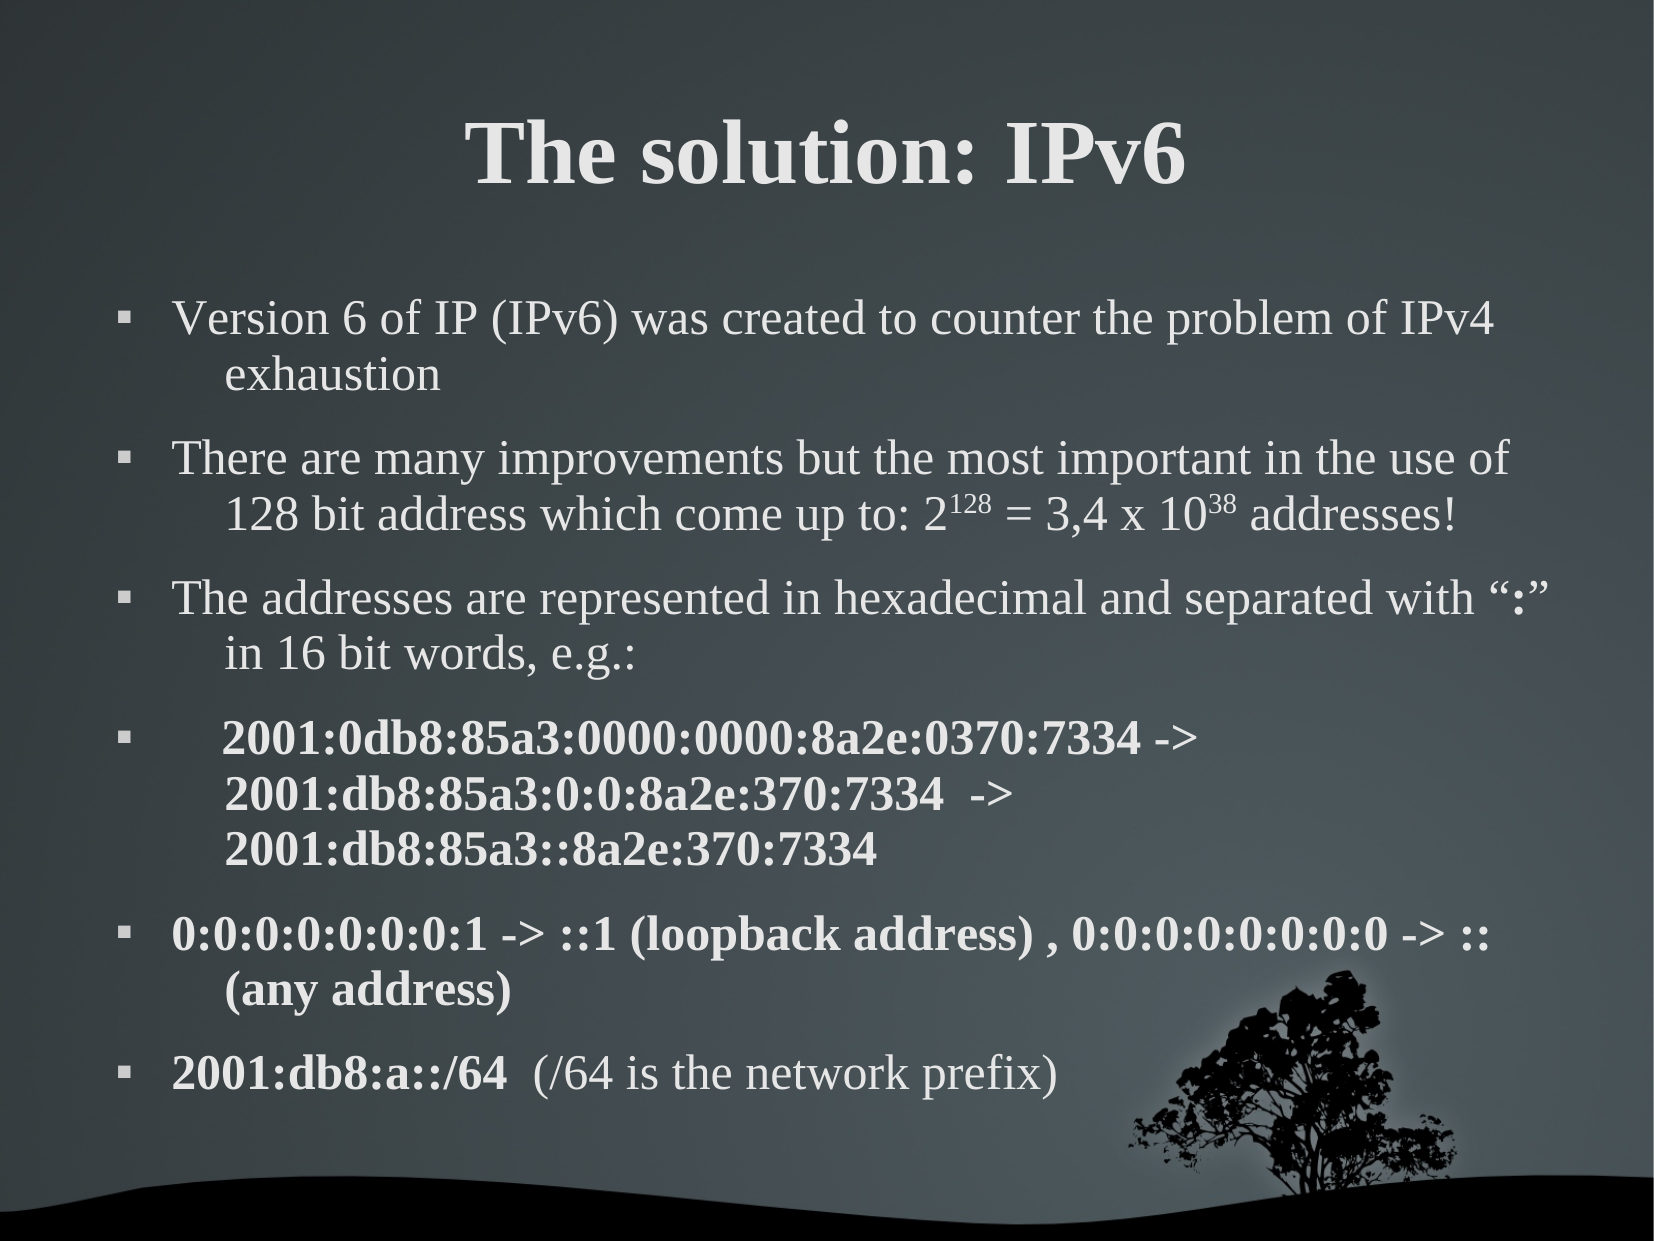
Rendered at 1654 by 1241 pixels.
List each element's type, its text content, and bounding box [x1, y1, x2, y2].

list Version 6 of IP (IPv6) was created to counter the problem of IPv4 exhaustion There are many improvements but the most important in the use of 128 bit address which come up to: 2128 = 3,4 x 1038 addresses! The addresses are represented in hexadecimal and separated with “:” in 16 bit words, e.g.: 2001:0db8:85a3:0000:0000:8a2e:0370:7334 -> 2001:db8:85a3:0:0:8a2e:370:7334 -> 2001:db8:85a3::8a2e:370:7334 0:0:0:0:0:0:0:1 -> ::1 (loopback address) , 0:0:0:0:0:0:0:0 -> :: (any address) 2001:db8:a::/64 (/64 is the network prefix) [82, 290, 1571, 1241]
title The solution: IPv6 [82, 49, 1571, 257]
picture [0, 0, 1654, 1241]
